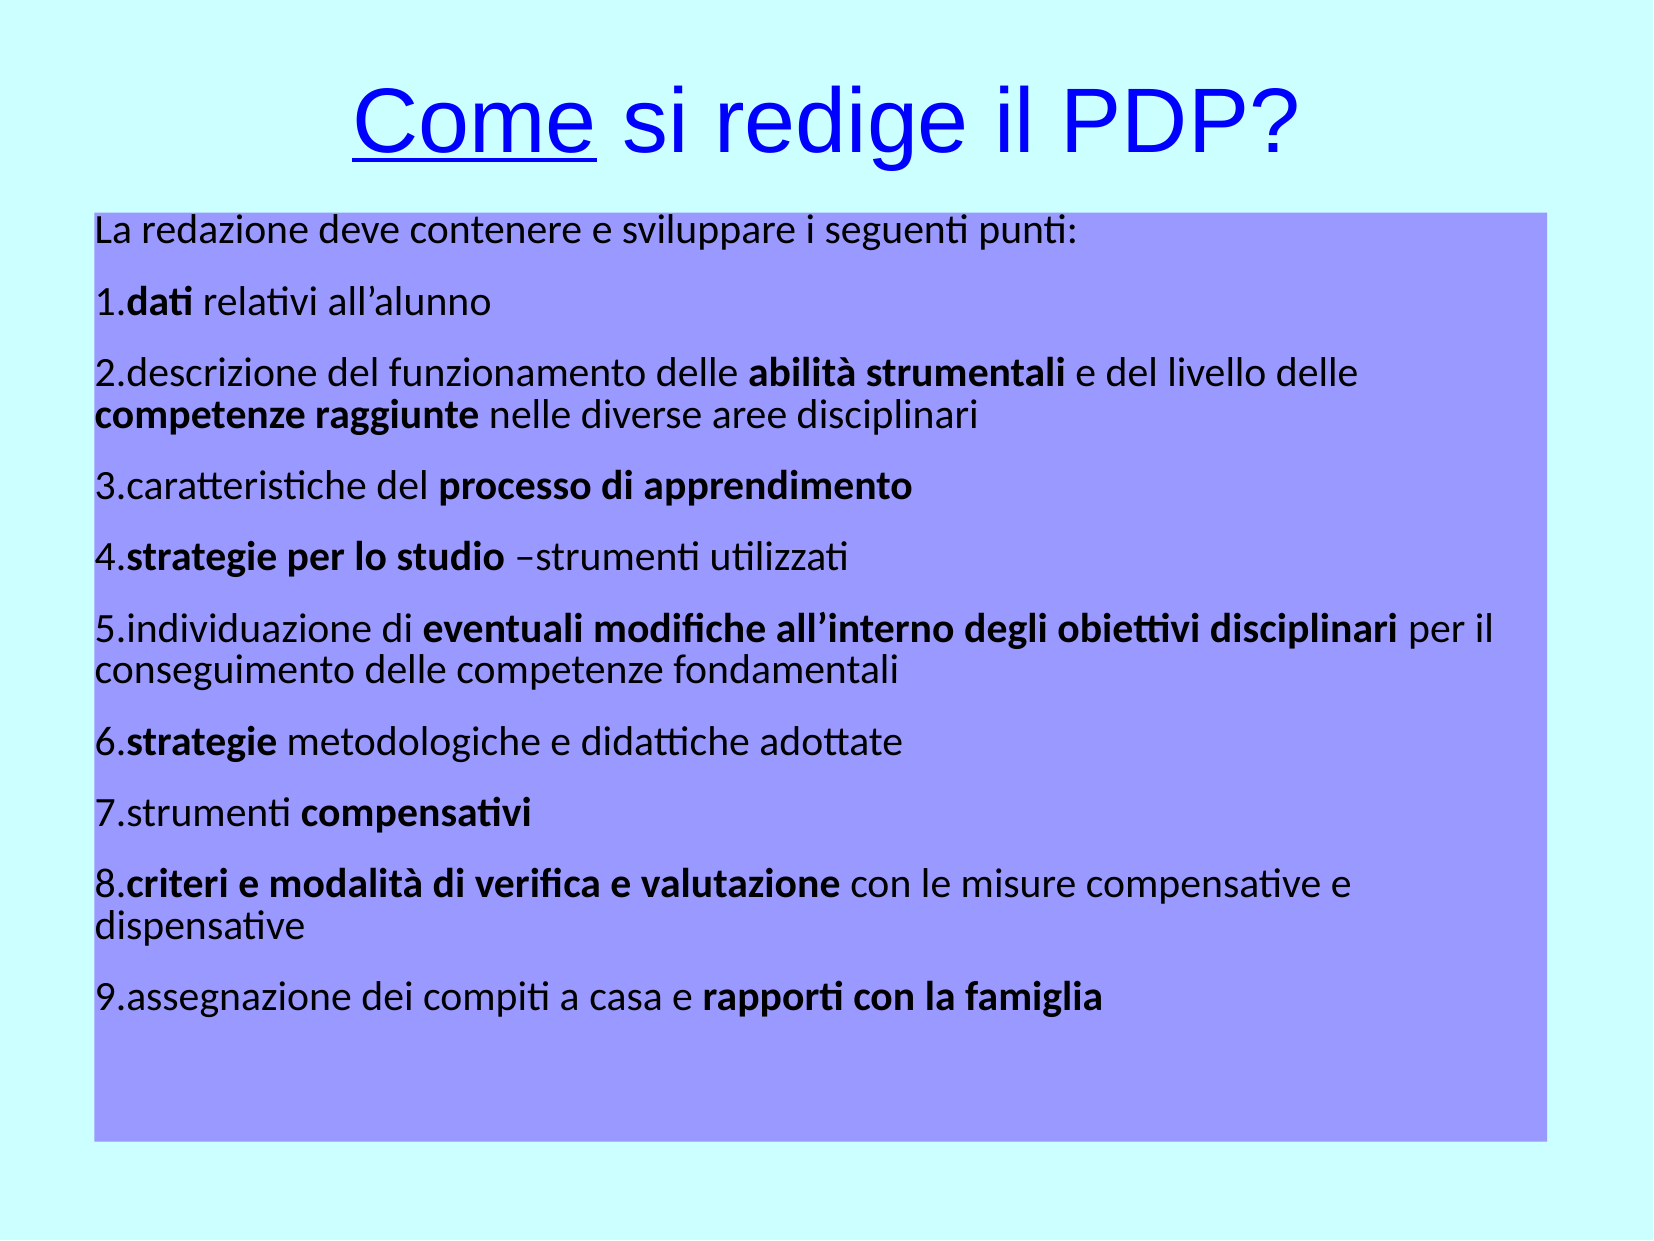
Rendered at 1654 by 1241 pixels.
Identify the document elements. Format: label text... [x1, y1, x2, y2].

title Come si redige il PDP? [82, 17, 1571, 225]
list La redazione deve contenere e sviluppare i seguenti punti: 1.dati relativi all’alunno 2.descrizione del funzionamento delle abilità strumentali e del livello delle competenze raggiunte nelle diverse aree disciplinari 3.caratteristiche del processo di apprendimento 4.strategie per lo studio –strumenti utilizzati 5.individuazione di eventuali modifiche all’interno degli obiettivi disciplinari per il conseguimento delle competenze fondamentali 6.strategie metodologiche e didattiche adottate 7.strumenti compensativi 8.criteri e modalità di verifica e valutazione con le misure compensative e dispensative 9.assegnazione dei compiti a casa e rapporti con la famiglia [94, 212, 1548, 1142]
